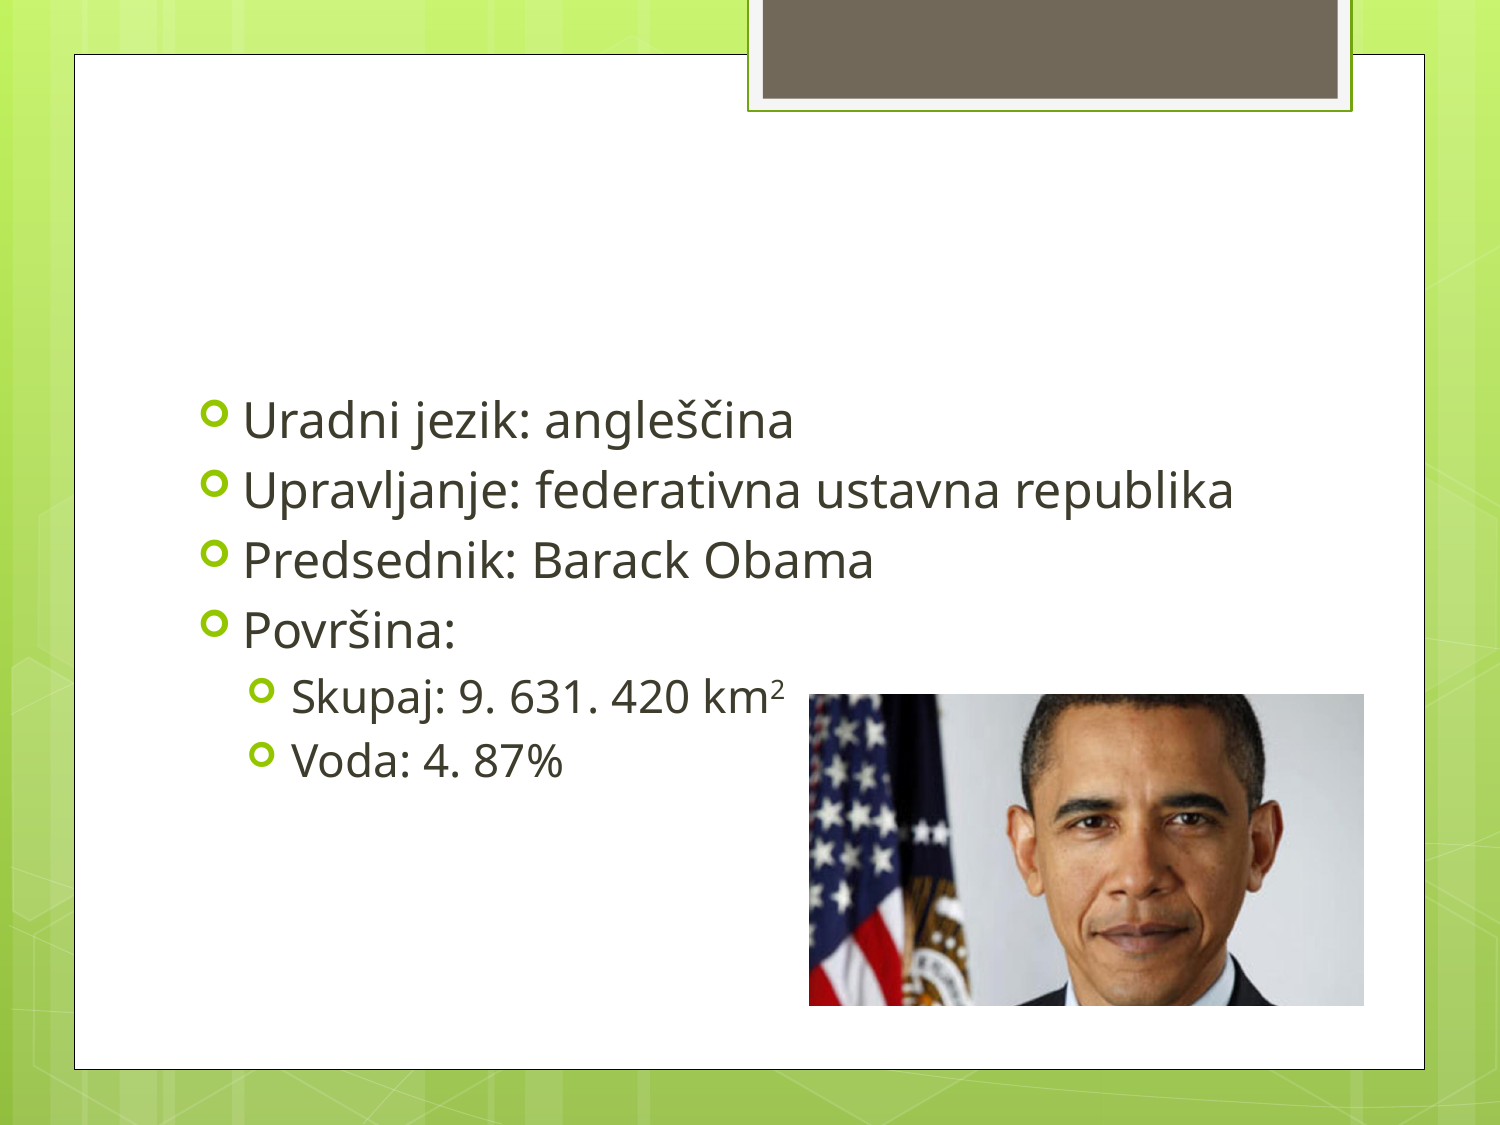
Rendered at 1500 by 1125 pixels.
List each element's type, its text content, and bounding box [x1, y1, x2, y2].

picture [809, 694, 1364, 1006]
list Uradni jezik: angleščina Upravljanje: federativna ustavna republika Predsednik: Barack Obama Površina: Skupaj: 9. 631. 420 km2 Voda: 4. 87% [171, 381, 1283, 957]
